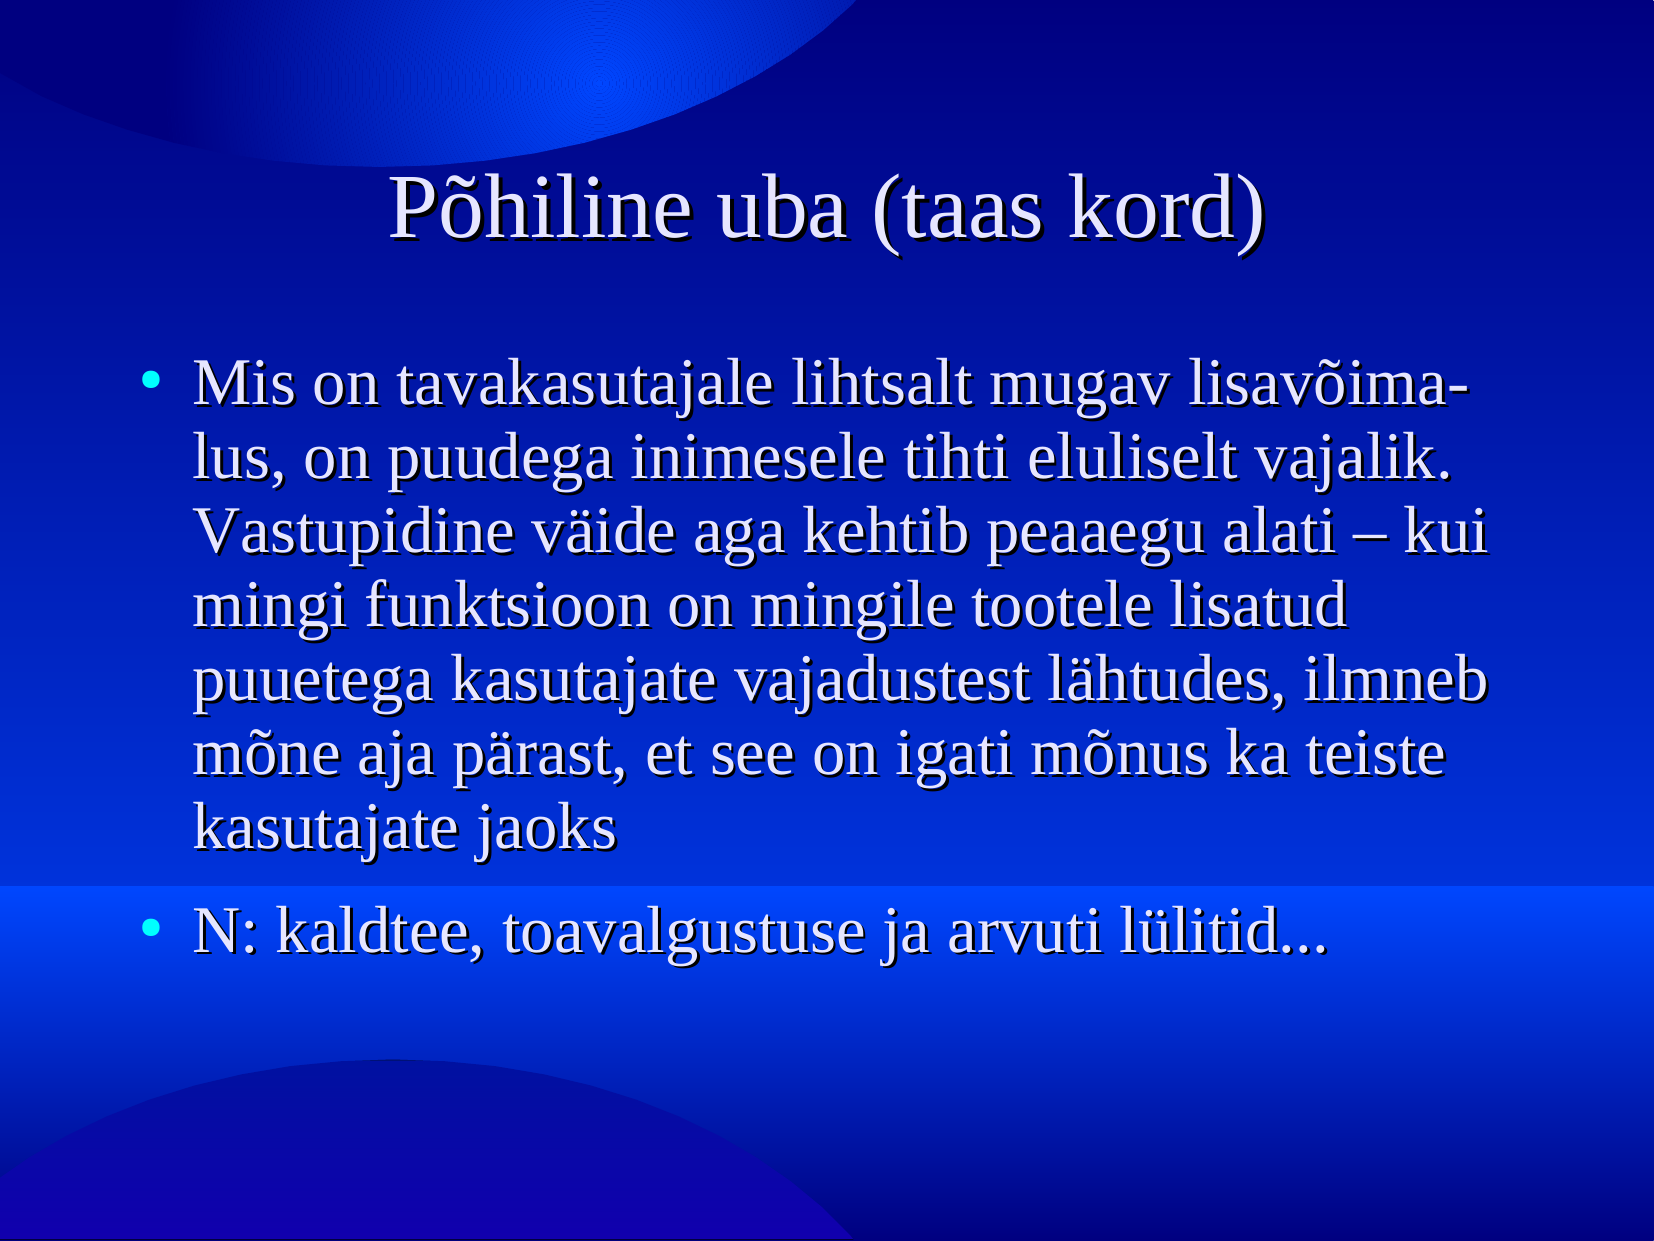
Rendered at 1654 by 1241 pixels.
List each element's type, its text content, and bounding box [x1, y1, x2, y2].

list Mis on tavakasutajale lihtsalt mugav lisavõima-lus, on puudega inimesele tihti eluliselt vajalik. Vastupidine väide aga kehtib peaaegu alati – kui mingi funktsioon on mingile tootele lisatud puuetega kasutajate vajadustest lähtudes, ilmneb mõne aja pärast, et see on igati mõnus ka teiste kasutajate jaoks N: kaldtee, toavalgustuse ja arvuti lülitid... [121, 344, 1534, 1127]
title Põhiline uba (taas kord) [121, 102, 1534, 311]
